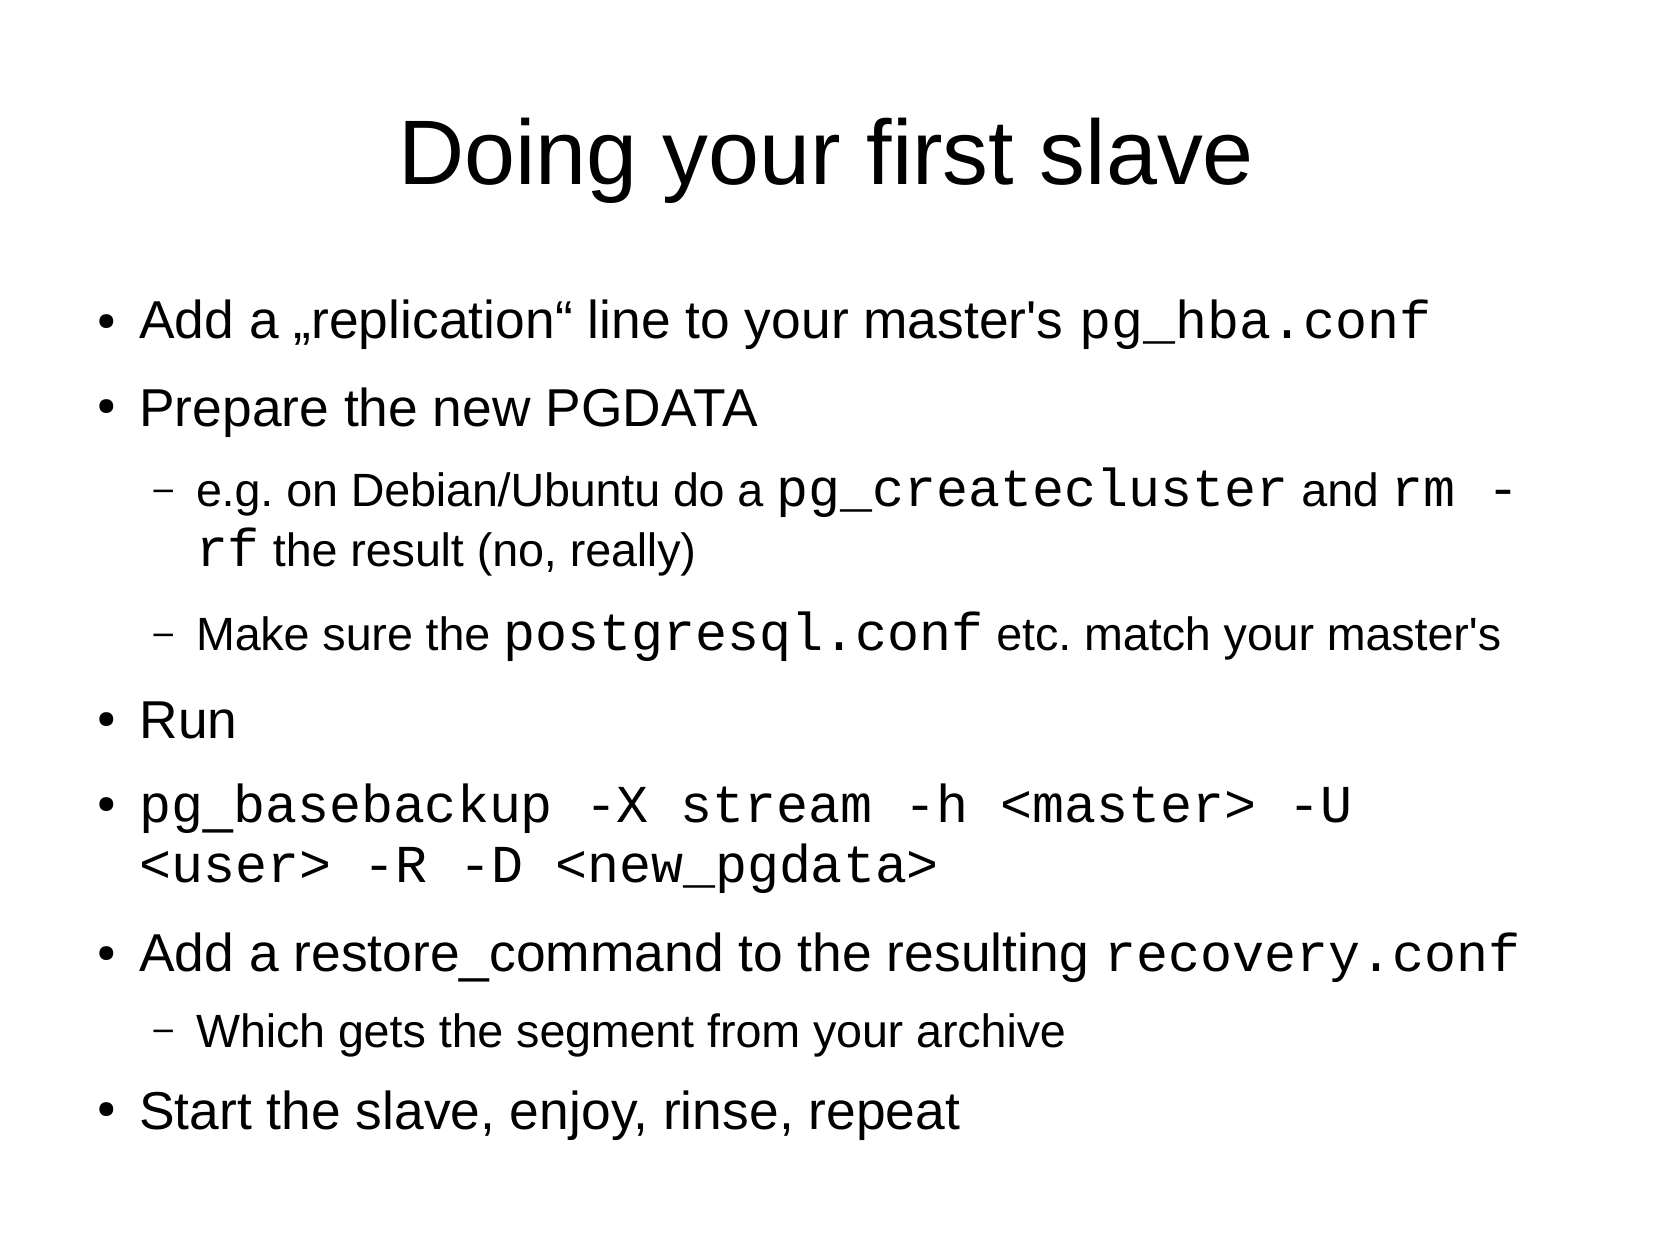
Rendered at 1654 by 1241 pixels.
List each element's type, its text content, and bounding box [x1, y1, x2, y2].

list Add a „replication“ line to your master's pg_hba.conf Prepare the new PGDATA e.g. on Debian/Ubuntu do a pg_createcluster and rm -rf the result (no, really) Make sure the postgresql.conf etc. match your master's Run pg_basebackup -X stream -h <master> -U <user> -R -D <new_pgdata> Add a restore_command to the resulting recovery.conf Which gets the segment from your archive Start the slave, enjoy, rinse, repeat [82, 290, 1571, 1146]
title Doing your first slave [82, 49, 1571, 257]
